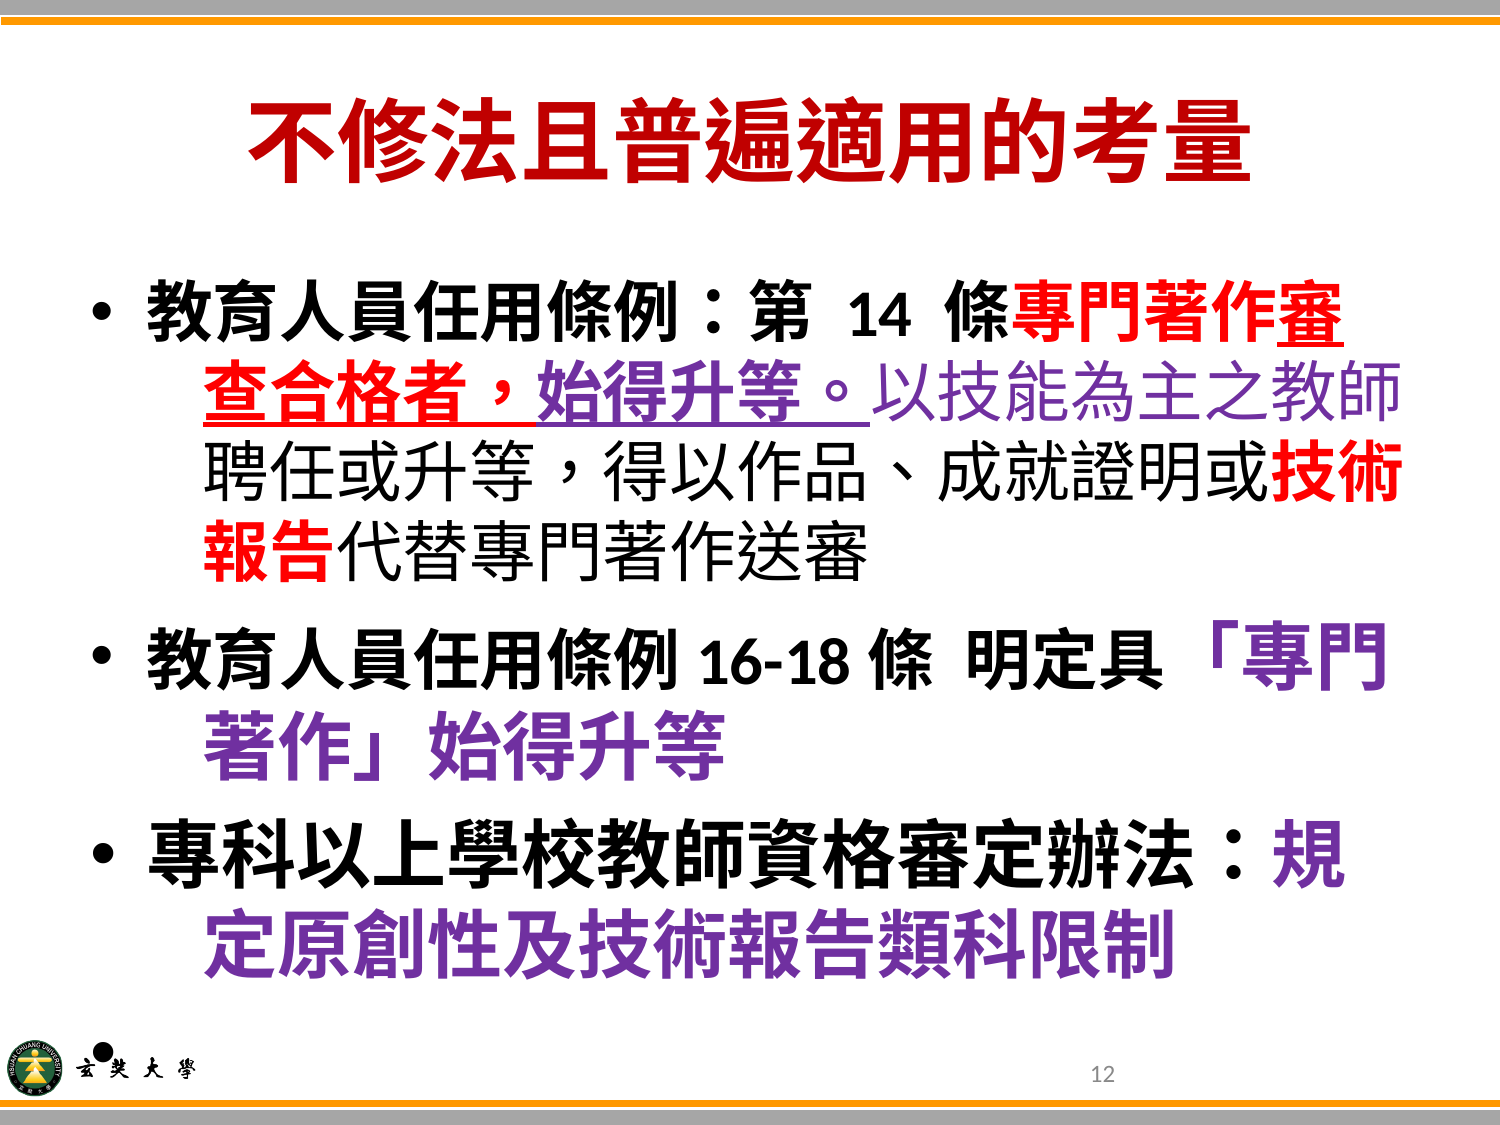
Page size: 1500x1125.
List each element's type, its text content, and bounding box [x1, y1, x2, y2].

list 教育人員任用條例：第 14 條專門著作審查合格者，始得升等。以技能為主之教師聘任或升等，得以作品、成就證明或技術報告代替專門著作送審 教育人員任用條例16-18條 明定具「專門著作」始得升等 專科以上學校教師資格審定辦法：規定原創性及技術報告類科限制 [75, 262, 1426, 1005]
text_box 12 [1074, 1042, 1426, 1103]
title 不修法且普遍適用的考量 [75, 45, 1426, 233]
